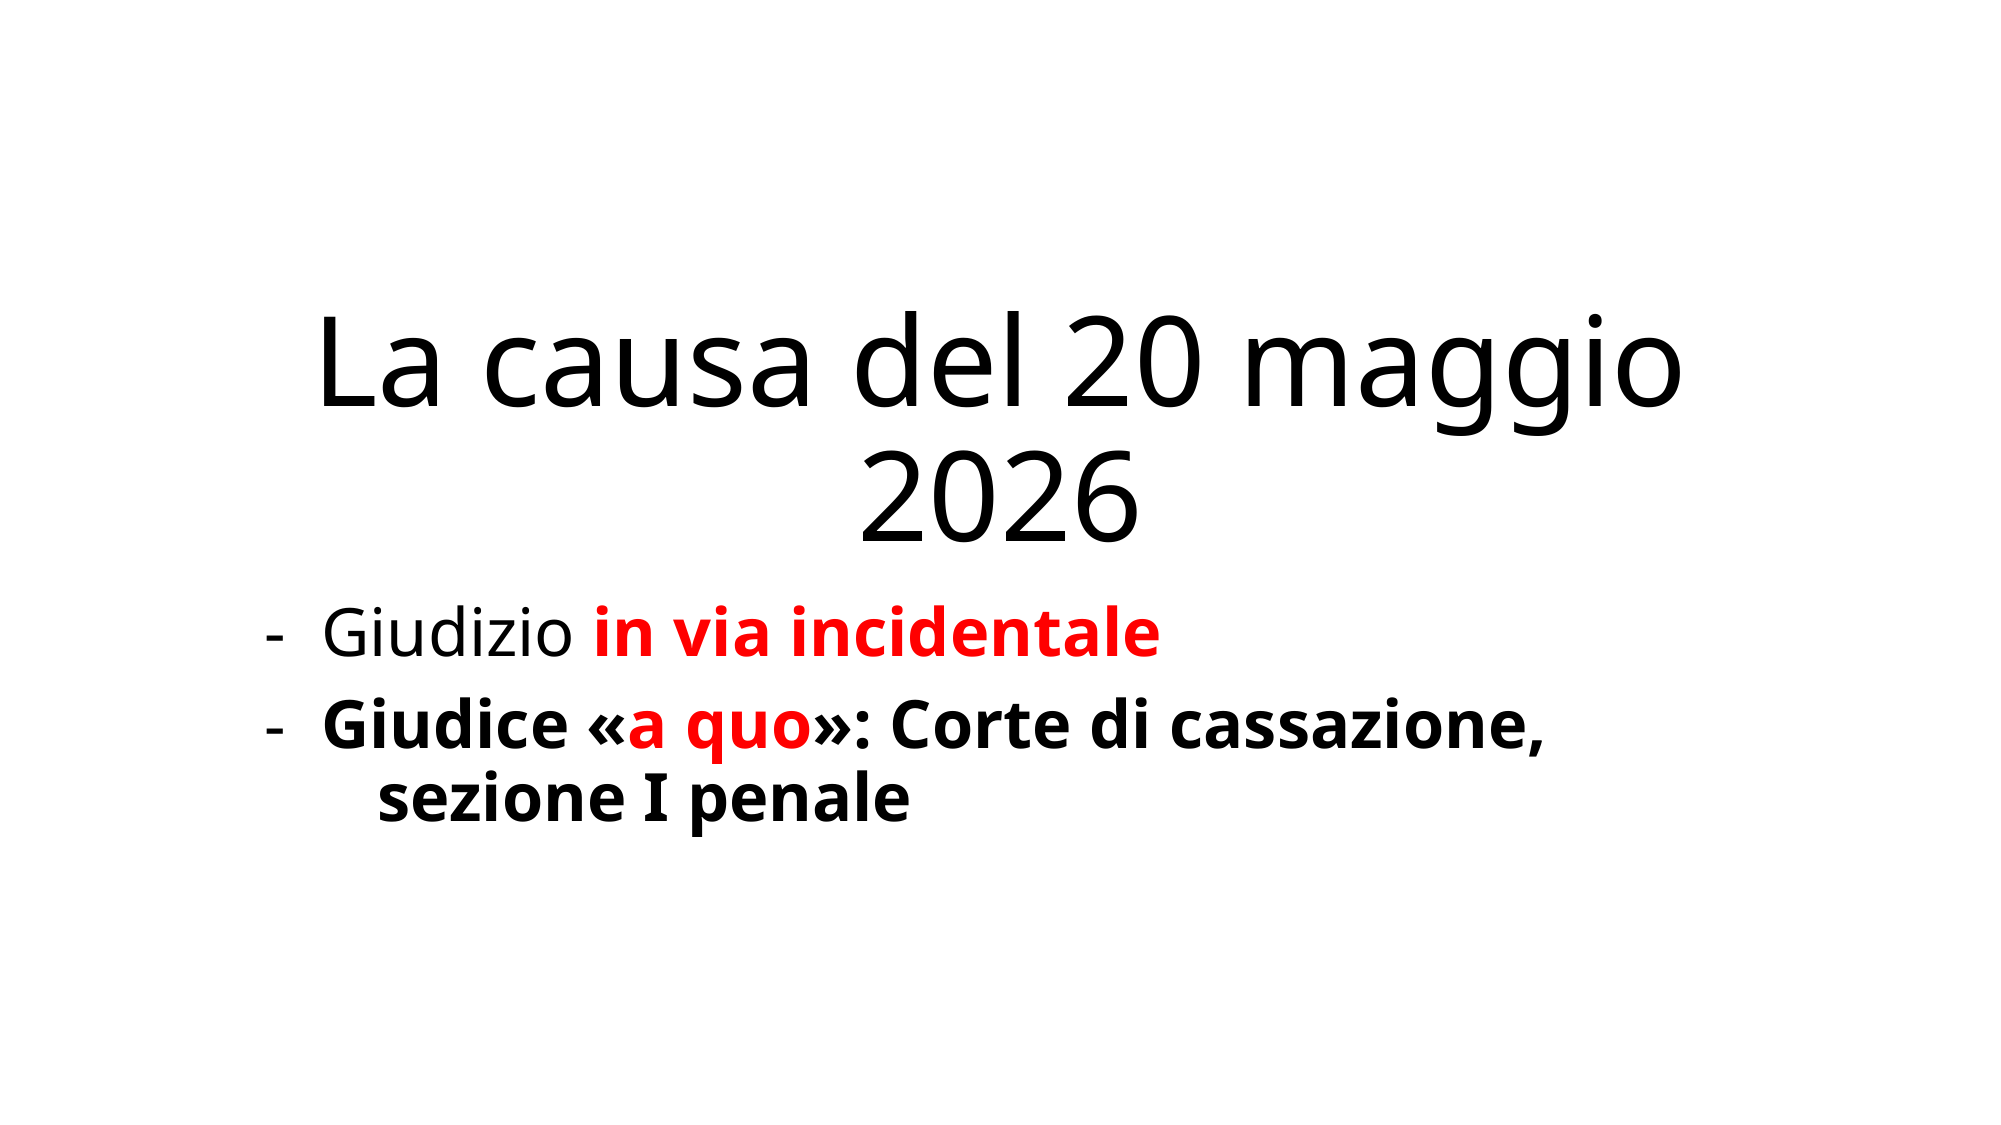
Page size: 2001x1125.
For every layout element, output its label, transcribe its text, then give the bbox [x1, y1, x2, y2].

subtitle Giudizio in via incidentale Giudice «a quo»: Corte di cassazione, sezione I penale [249, 590, 1750, 863]
title La causa del 20 maggio 2026 [249, 184, 1750, 576]
